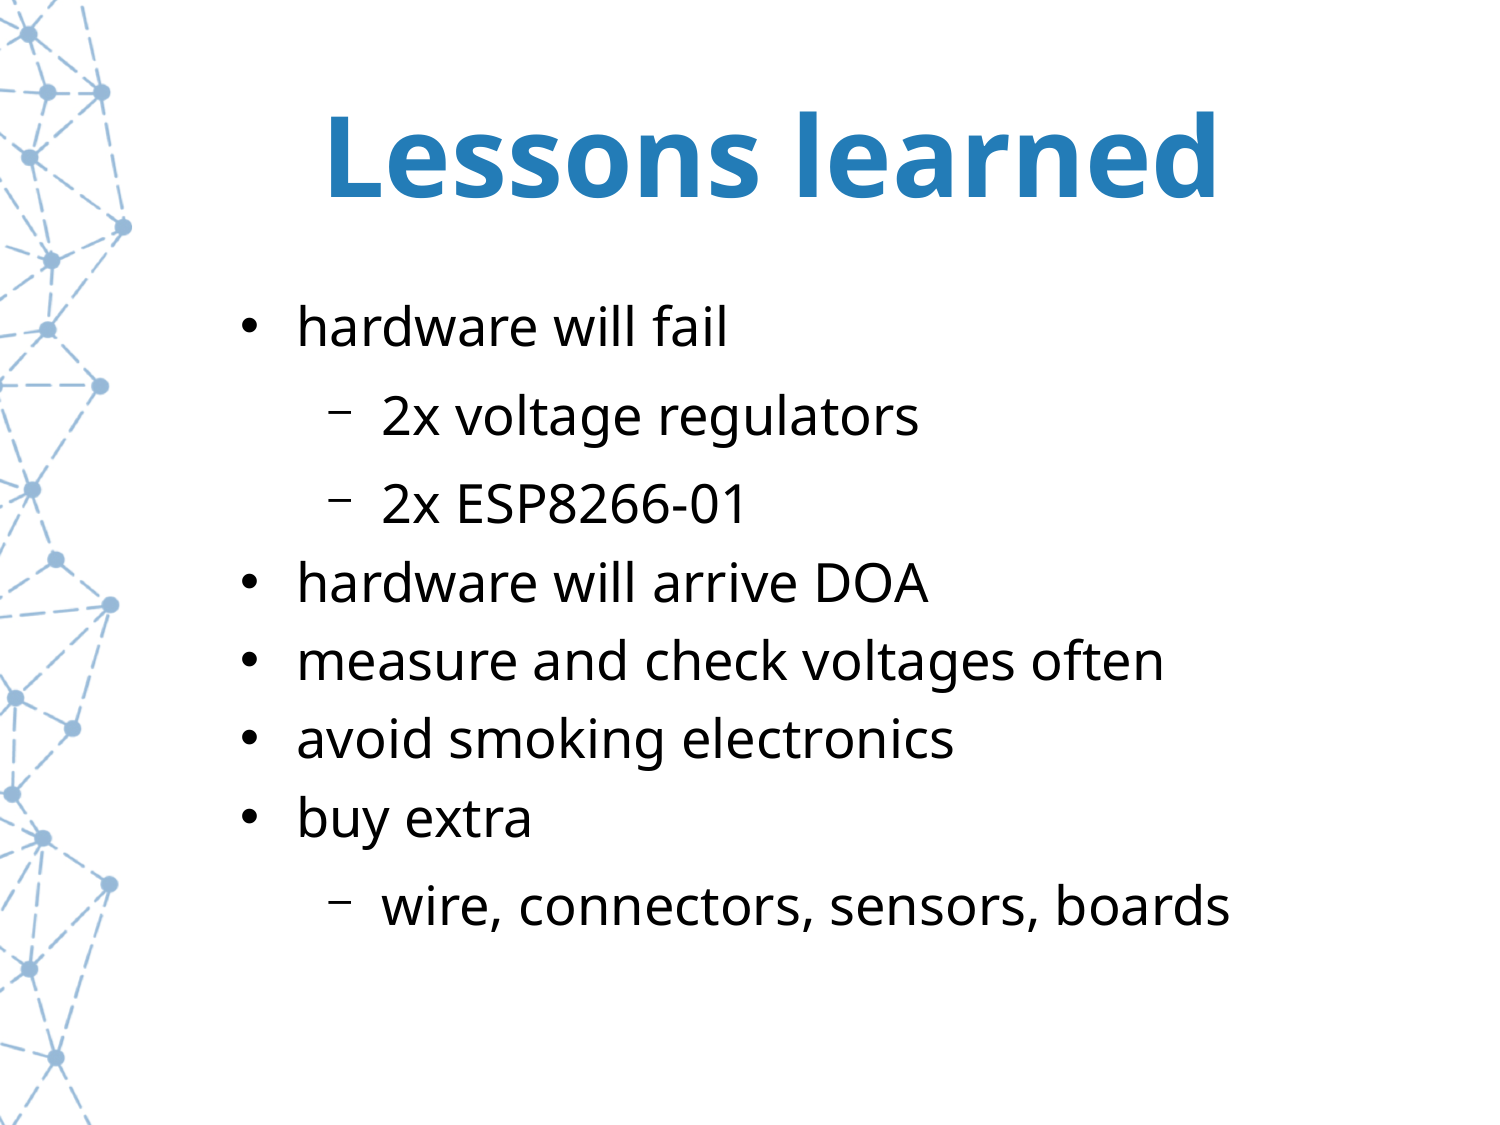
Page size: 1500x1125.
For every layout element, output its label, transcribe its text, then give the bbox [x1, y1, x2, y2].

title Lessons learned [165, 77, 1381, 243]
list hardware will fail 2x voltage regulators 2x ESP8266-01 hardware will arrive DOA measure and check voltages often avoid smoking electronics buy extra wire, connectors, sensors, boards [225, 285, 1306, 961]
picture [0, 0, 133, 1125]
